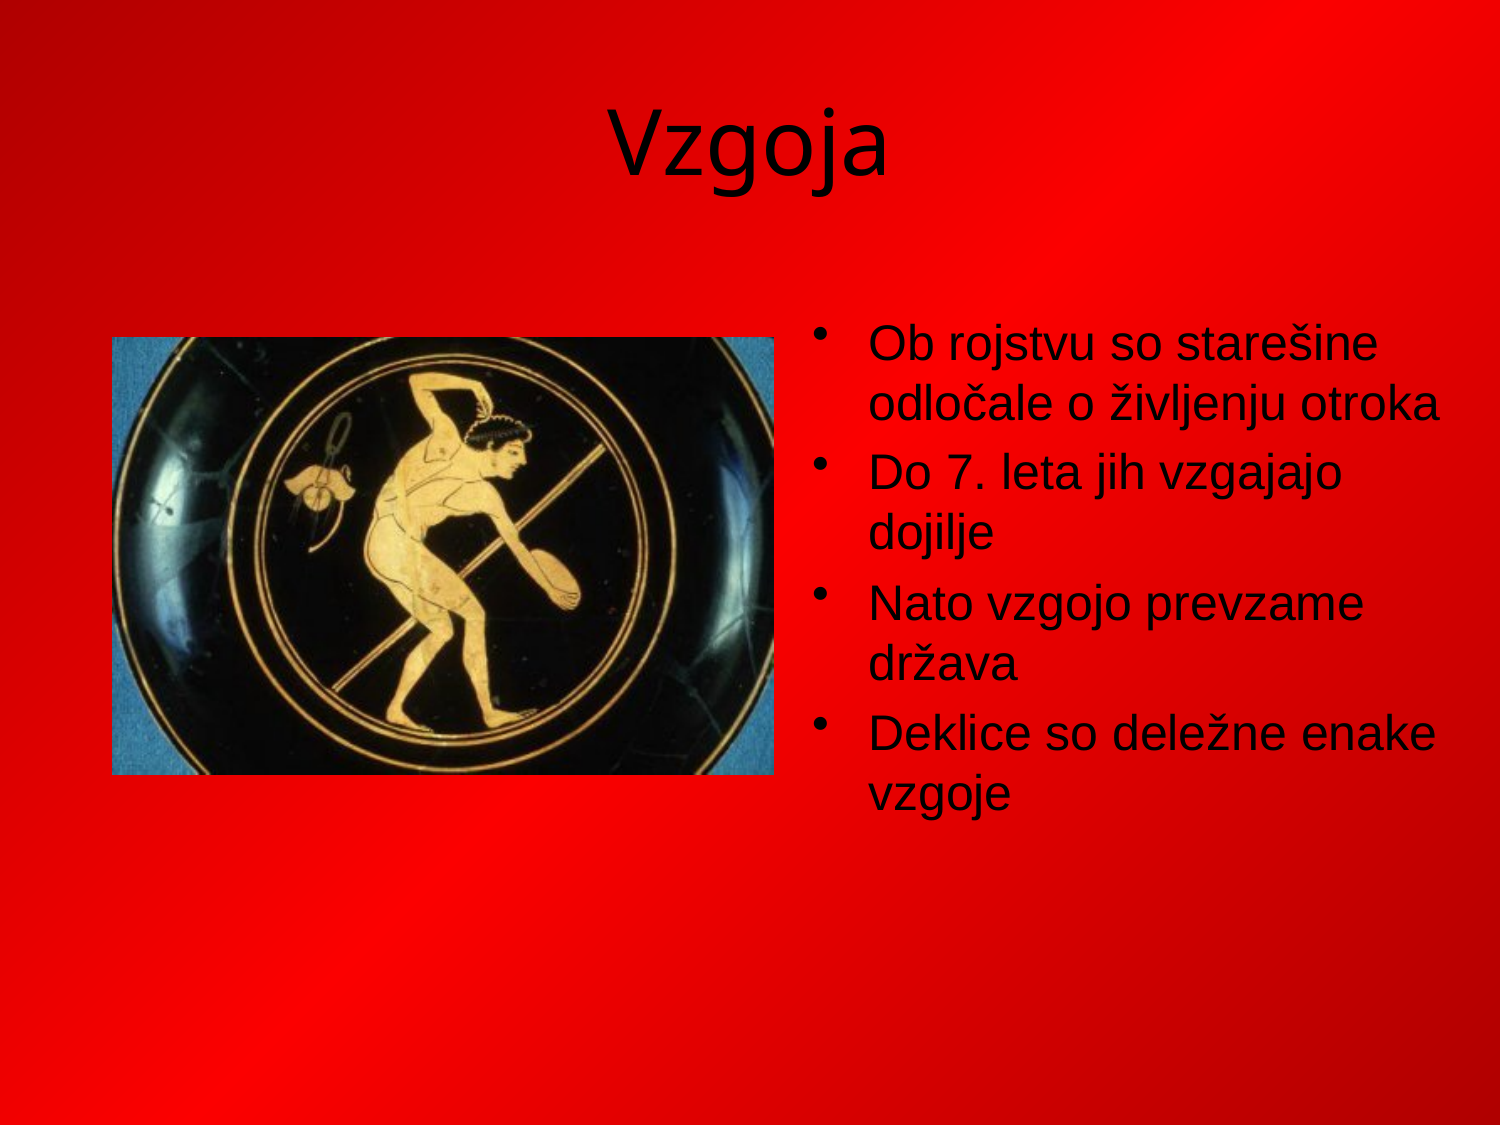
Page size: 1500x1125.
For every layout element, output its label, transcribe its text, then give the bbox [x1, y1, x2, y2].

list Ob rojstvu so starešine odločale o življenju otroka Do 7. leta jih vzgajajo dojilje Nato vzgojo prevzame država Deklice so deležne enake vzgoje [797, 302, 1460, 858]
picture [112, 337, 774, 775]
title Vzgoja [75, 45, 1425, 233]
